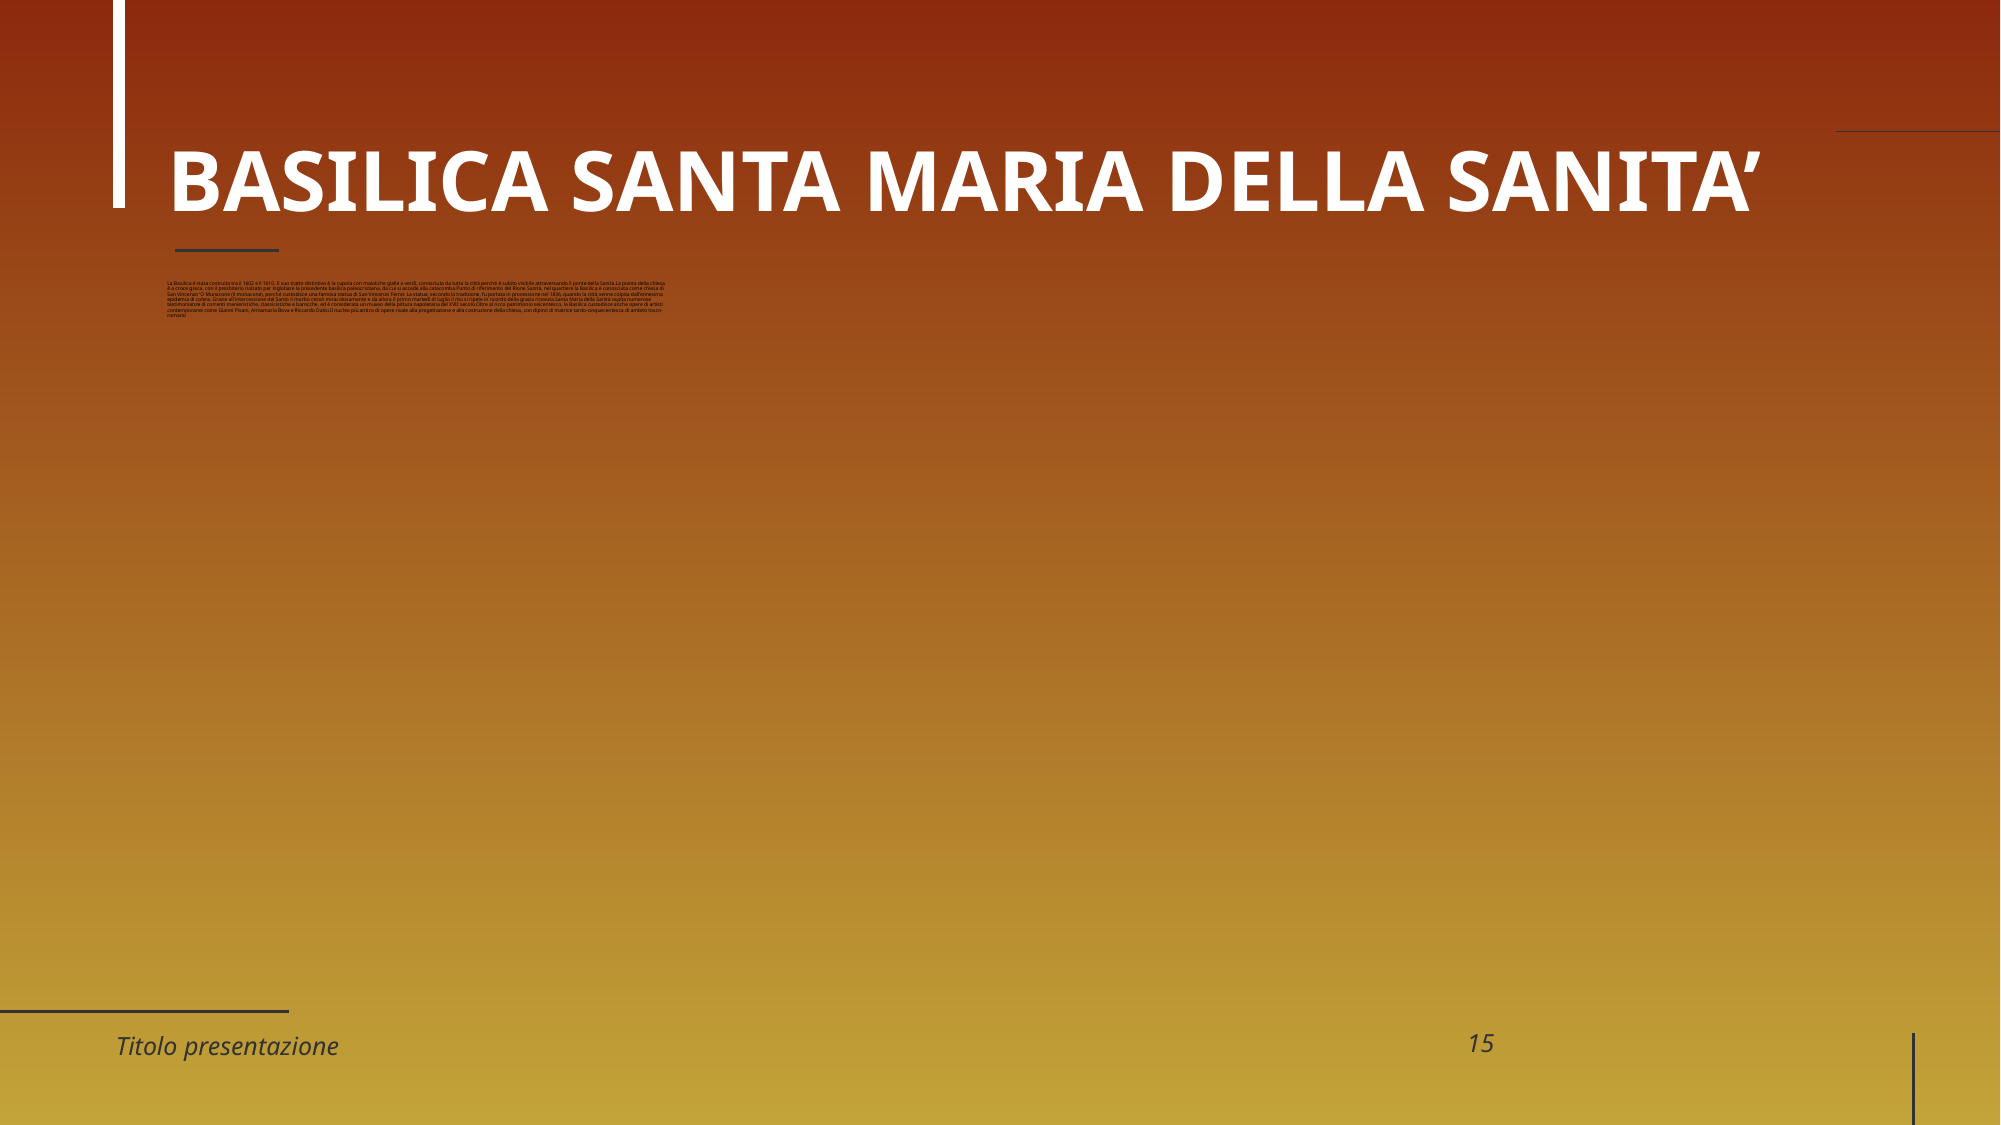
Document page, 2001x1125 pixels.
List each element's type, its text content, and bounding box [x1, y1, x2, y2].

text_box ‹N› [1451, 1015, 1902, 1075]
list La Basilica è stata costruita tra il 1602 e il 1610. Il suo tratto distintivo è la cupola con maioliche gialle e verdi, conosciuta da tutta la città perché è subito visibile attraversando il ponte della Sanità.La pianta della chiesa è a croce greca, con il presbiterio rialzato per inglobare la precedente basilica paleocristiana, da cui si accede alla catacomba.Punto di riferimento del Rione Sanità, nel quartiere la Basilica è conosciuta come chiesa di San Vincenzo ‘O Munacone (il monacone), perché custodisce una famosa statua di San Vincenzo Ferrer. La statua, secondo la tradizione, fu portata in processione nel 1836, quando la città venne colpita dall'ennesima epidemia di colera. Grazie all'intercessione del Santo il morbo cessò miracolosamente e da allora il primo martedì di luglio il rito si ripete in ricordo della grazia ricevuta.Santa Maria della Sanità ospita numerose testimonianze di correnti manieristiche, classicistiche e barocche, ed è considerata un museo della pittura napoletana del XVII secolo.Oltre al ricco patrimonio seicentesco, la Basilica custodisce anche opere di artisti contemporanei come Gianni Pisani, Annamaria Bova e Riccardo Dalisi.Il nucleo più antico di opere risale alla progettazione e alla costruzione della chiesa, con dipinti di matrice tardo-cinquecentesca di ambito tosco-romano [152, 264, 1789, 1018]
title BASILICA SANTA MARIA DELLA SANITA’ [131, 75, 1789, 293]
text_box Titolo presentazione [100, 1015, 636, 1075]
